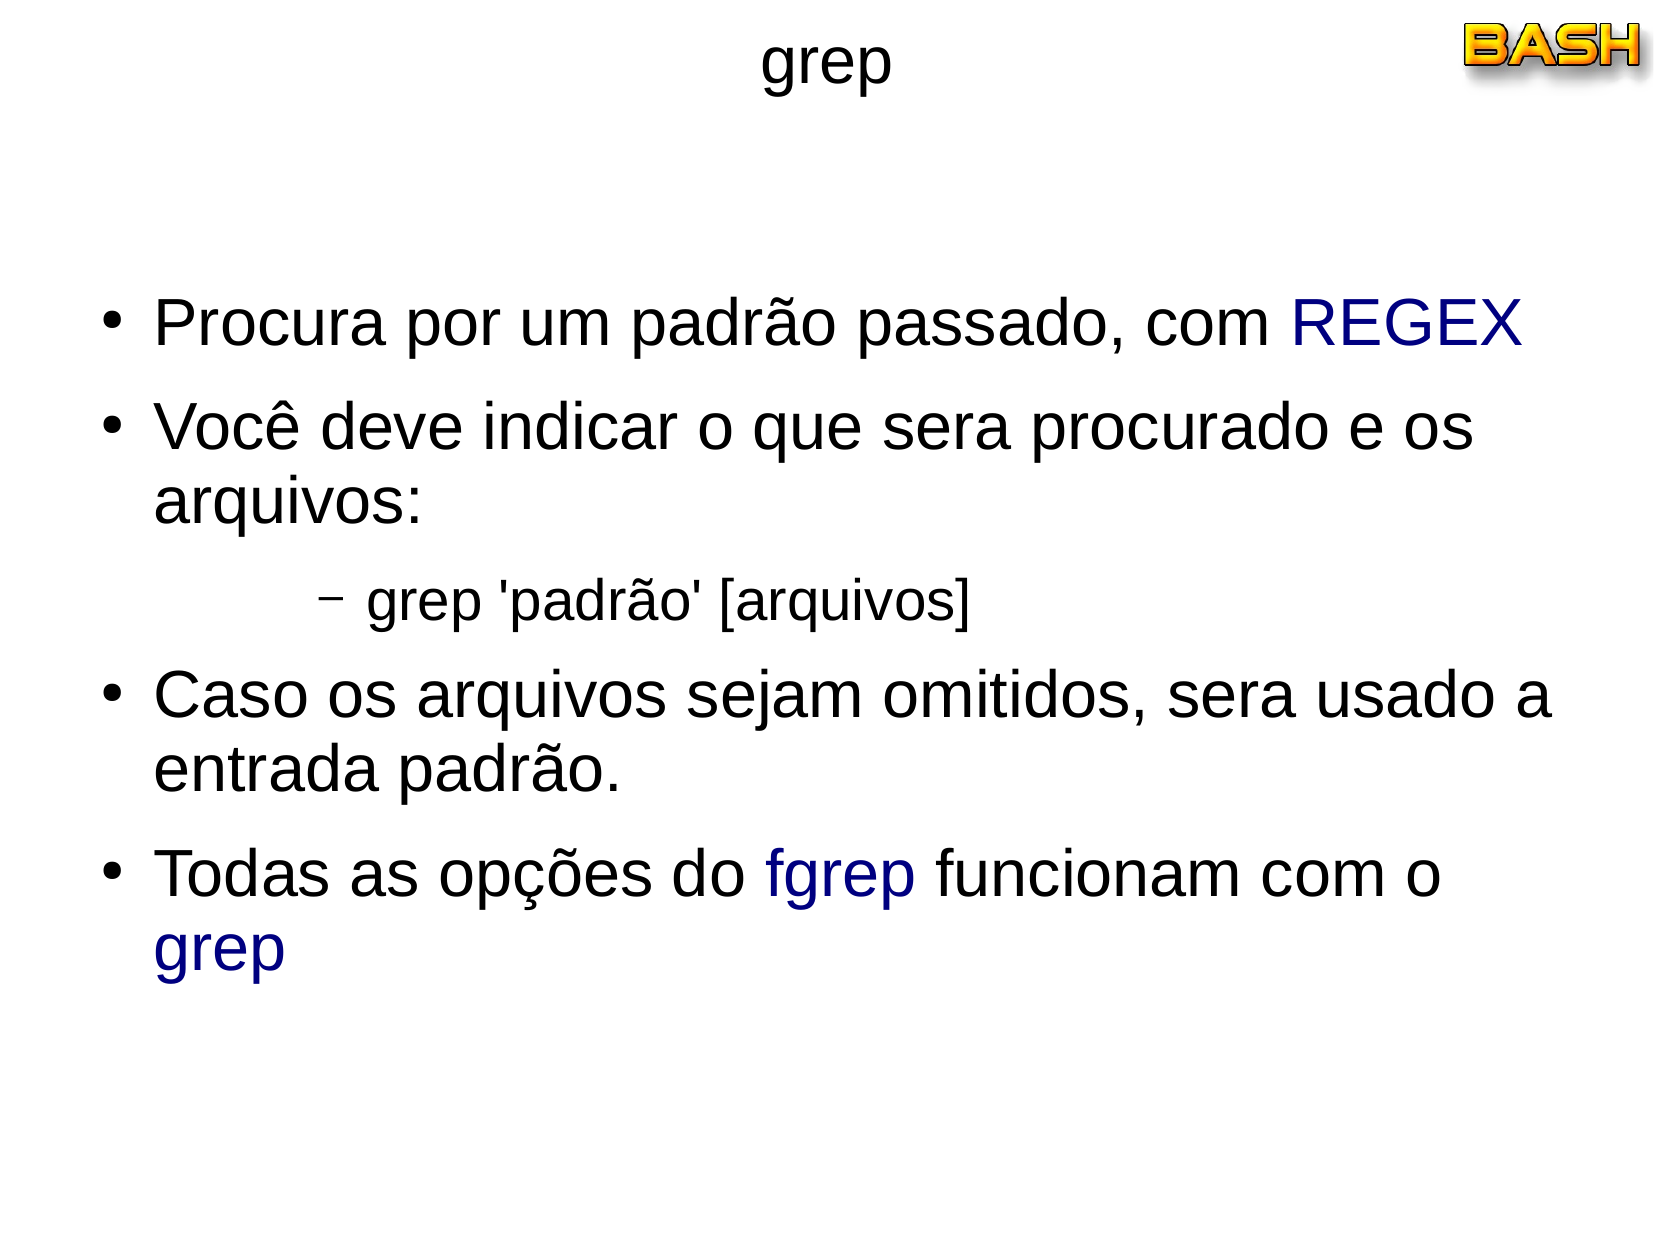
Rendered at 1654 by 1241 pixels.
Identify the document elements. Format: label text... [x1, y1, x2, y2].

list Procura por um padrão passado, com REGEX Você deve indicar o que sera procurado e os arquivos: grep 'padrão' [arquivos] Caso os arquivos sejam omitidos, sera usado a entrada padrão. Todas as opções do fgrep funcionam com o grep [82, 284, 1571, 986]
title grep [82, 22, 1571, 98]
picture [1450, 0, 1654, 96]
